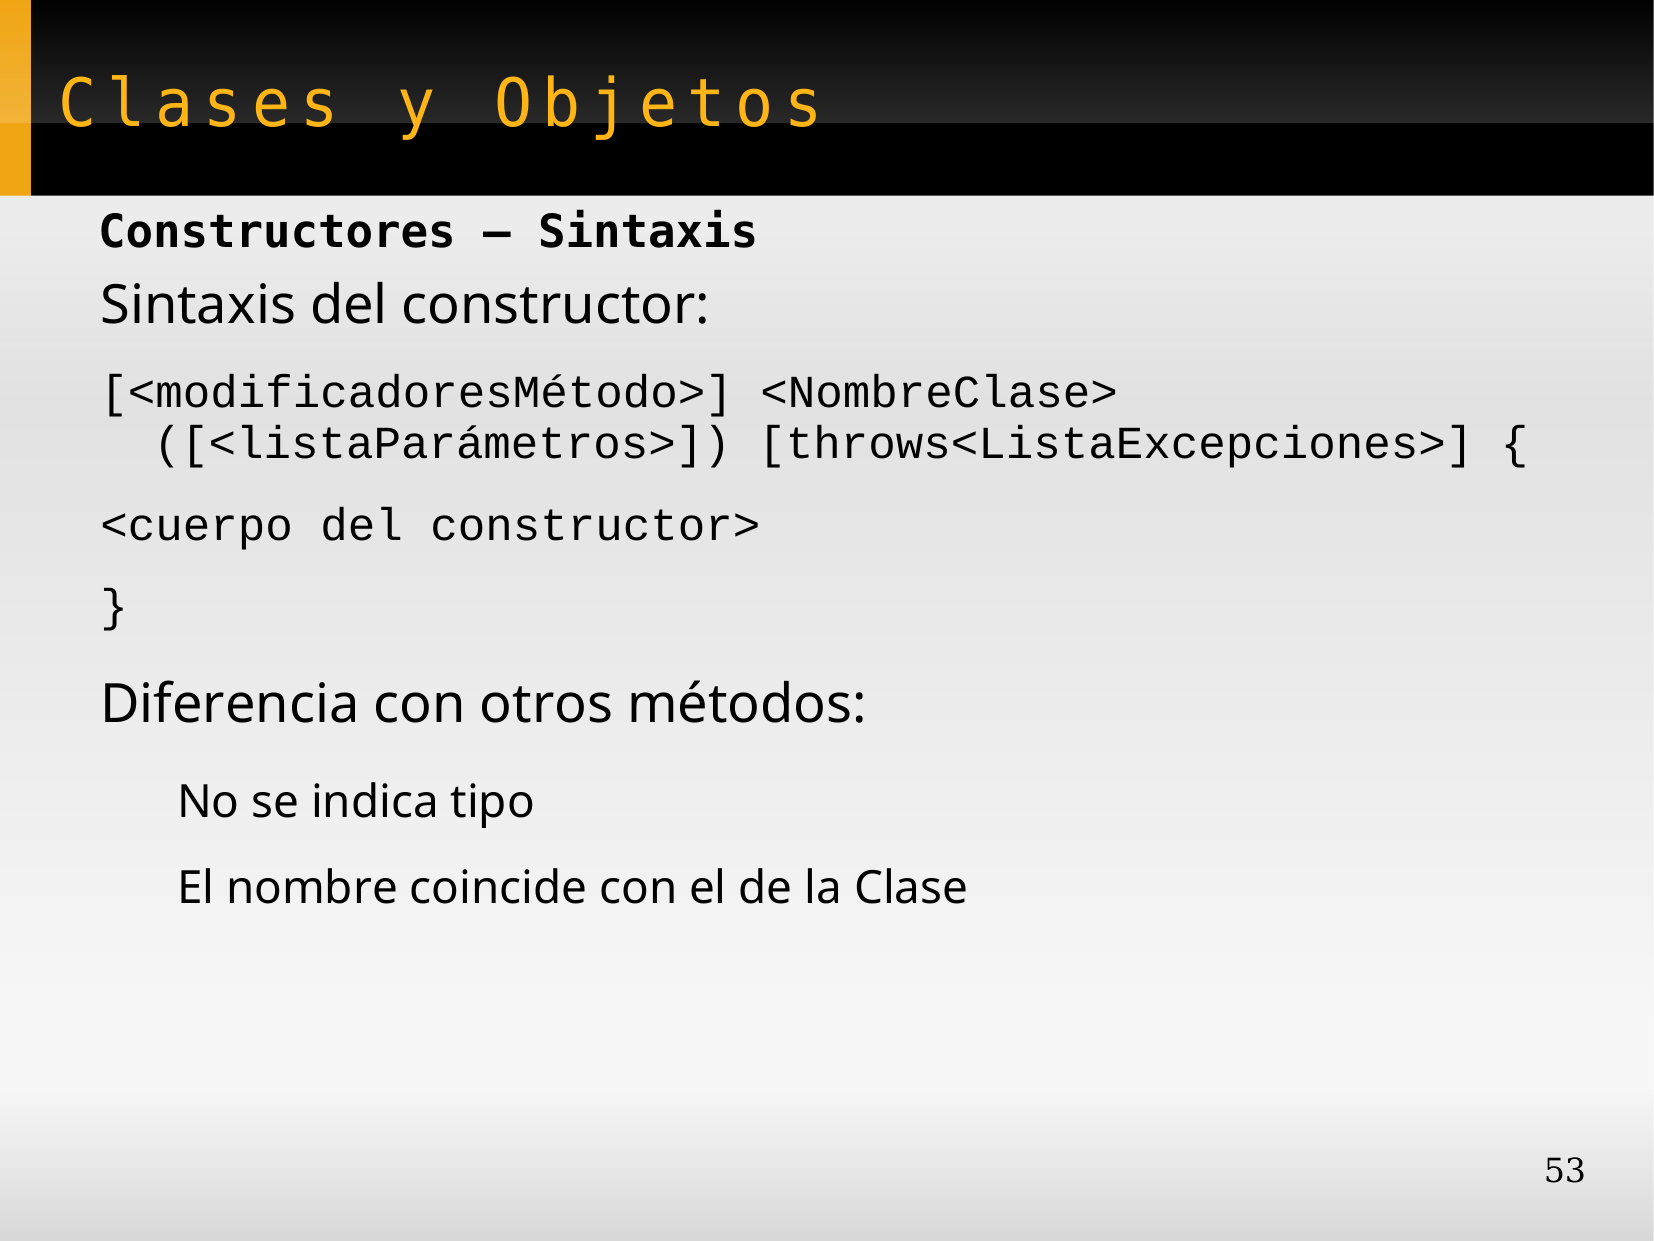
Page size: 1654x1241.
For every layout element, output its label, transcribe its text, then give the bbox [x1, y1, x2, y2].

title Clases y Objetos [59, 29, 1595, 178]
list Sintaxis del constructor: [<modificadoresMétodo>] <NombreClase> ([<listaParámetros>]) [throws<ListaExcepciones>] { <cuerpo del constructor> } Diferencia con otros métodos: No se indica tipo El nombre coincide con el de la Clase [82, 265, 1571, 886]
text_box Constructores – Sintaxis [83, 197, 773, 266]
picture [0, 0, 1654, 1241]
